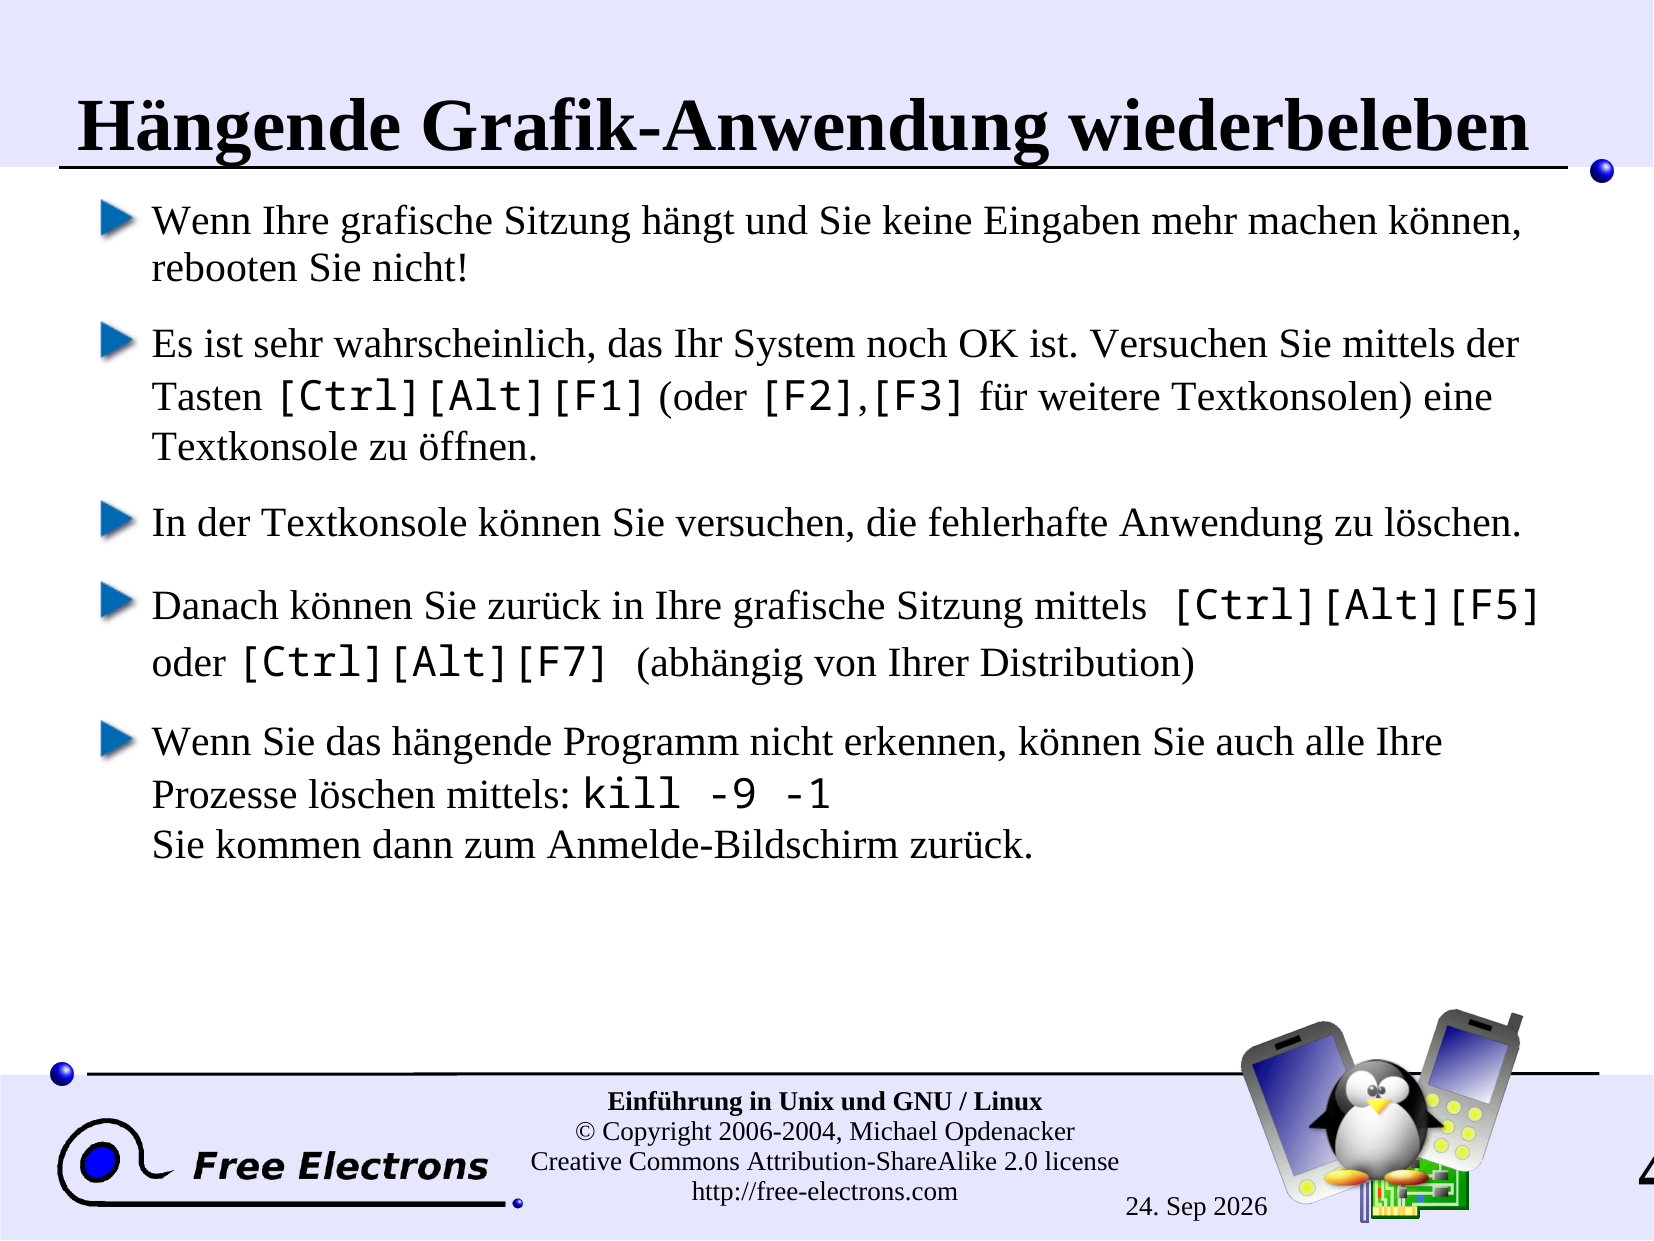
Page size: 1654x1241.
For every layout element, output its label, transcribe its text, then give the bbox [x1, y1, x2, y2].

picture [1231, 1067, 1521, 1241]
title Hängende Grafik-Anwendung wiederbeleben [33, 0, 1595, 251]
list Wenn Ihre grafische Sitzung hängt und Sie keine Eingaben mehr machen können, rebooten Sie nicht! Es ist sehr wahrscheinlich, das Ihr System noch OK ist. Versuchen Sie mittels der Tasten [Ctrl][Alt][F1] (oder [F2],[F3] für weitere Textkonsolen) eine Textkonsole zu öffnen. In der Textkonsole können Sie versuchen, die fehlerhafte Anwendung zu löschen. Danach können Sie zurück in Ihre grafische Sitzung mittels [Ctrl][Alt][F5] oder [Ctrl][Alt][F7] (abhängig von Ihrer Distribution) Wenn Sie das hängende Programm nicht erkennen, können Sie auch alle Ihre Prozesse löschen mittels: kill -9 -1 Sie kommen dann zum Anmelde-Bildschirm zurück. [80, 197, 1554, 1067]
picture [50, 1107, 527, 1216]
